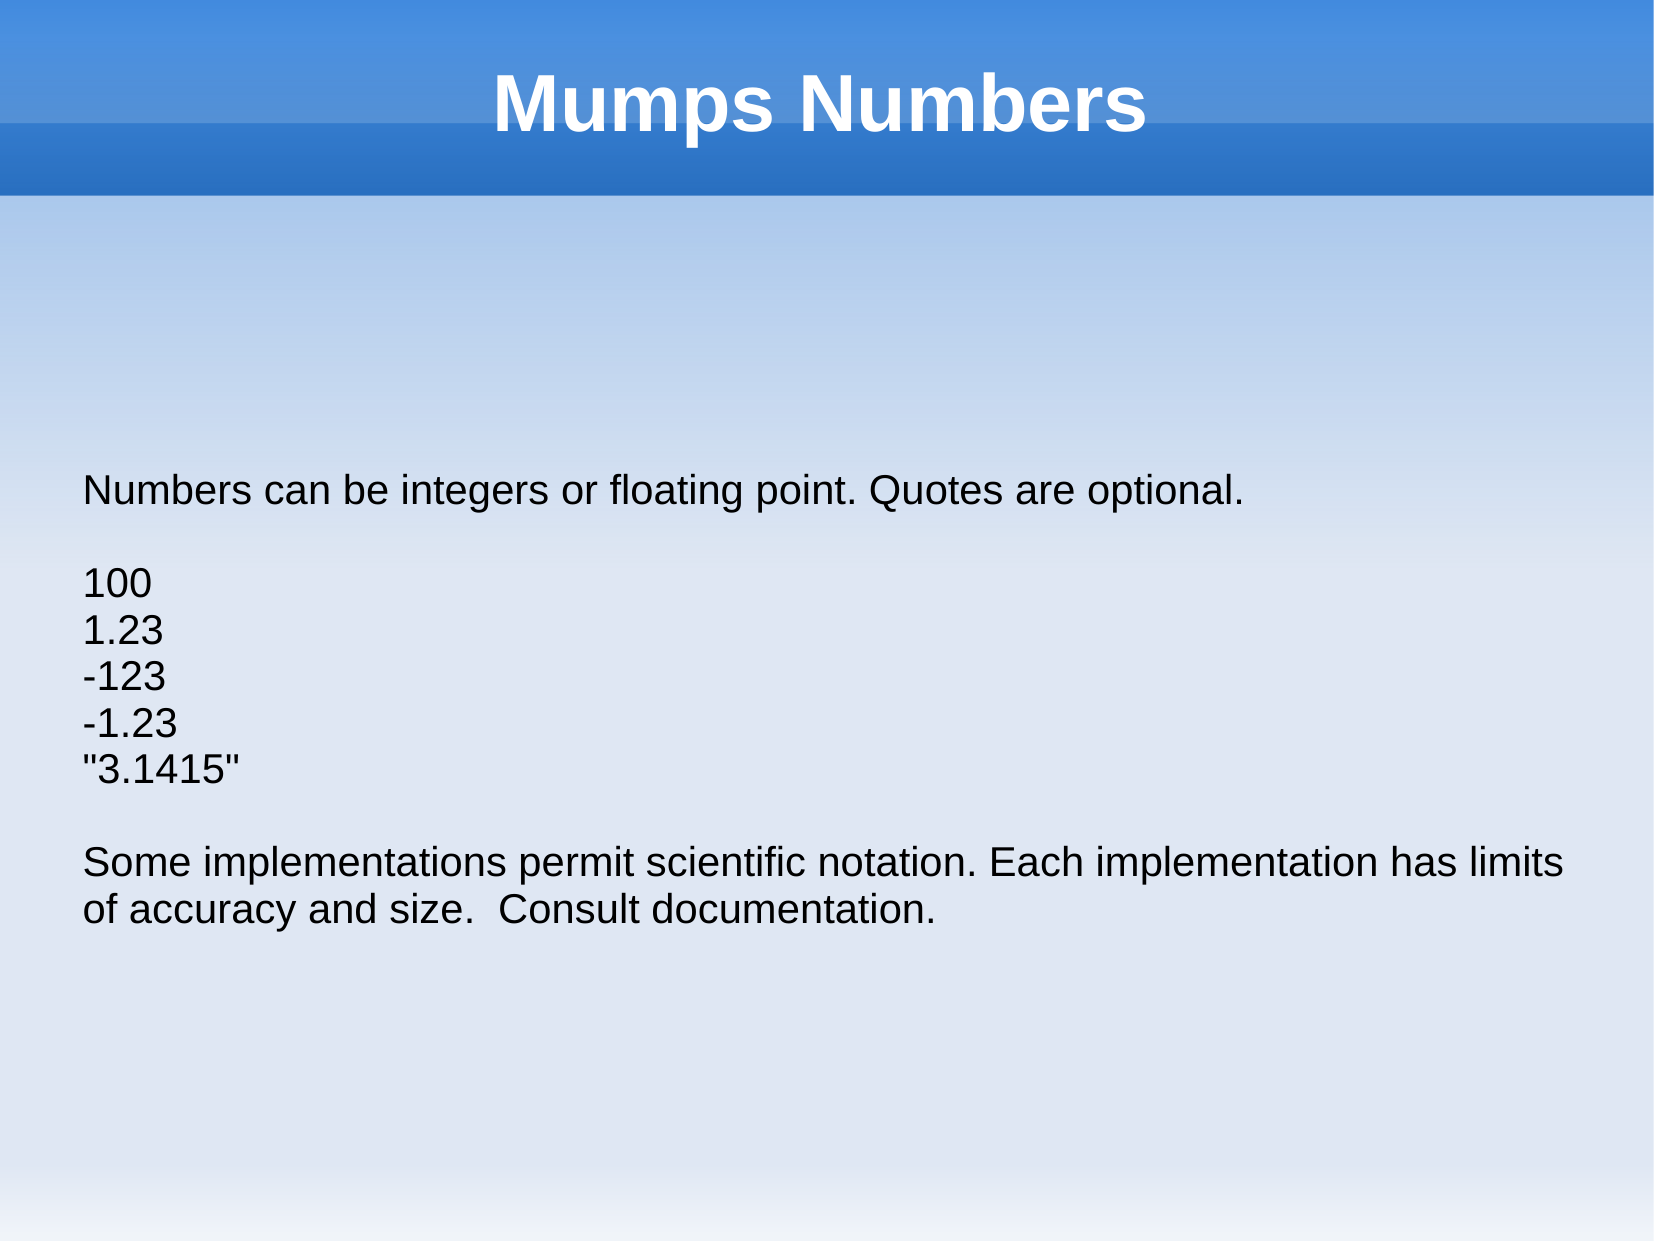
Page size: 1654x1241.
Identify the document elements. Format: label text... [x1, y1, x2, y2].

title Mumps Numbers [76, 0, 1565, 208]
subtitle Numbers can be integers or floating point. Quotes are optional. 100 1.23 -123 -1.23 "3.1415" Some implementations permit scientific notation. Each implementation has limits of accuracy and size. Consult documentation. [82, 464, 1571, 935]
picture [0, 0, 1654, 1241]
